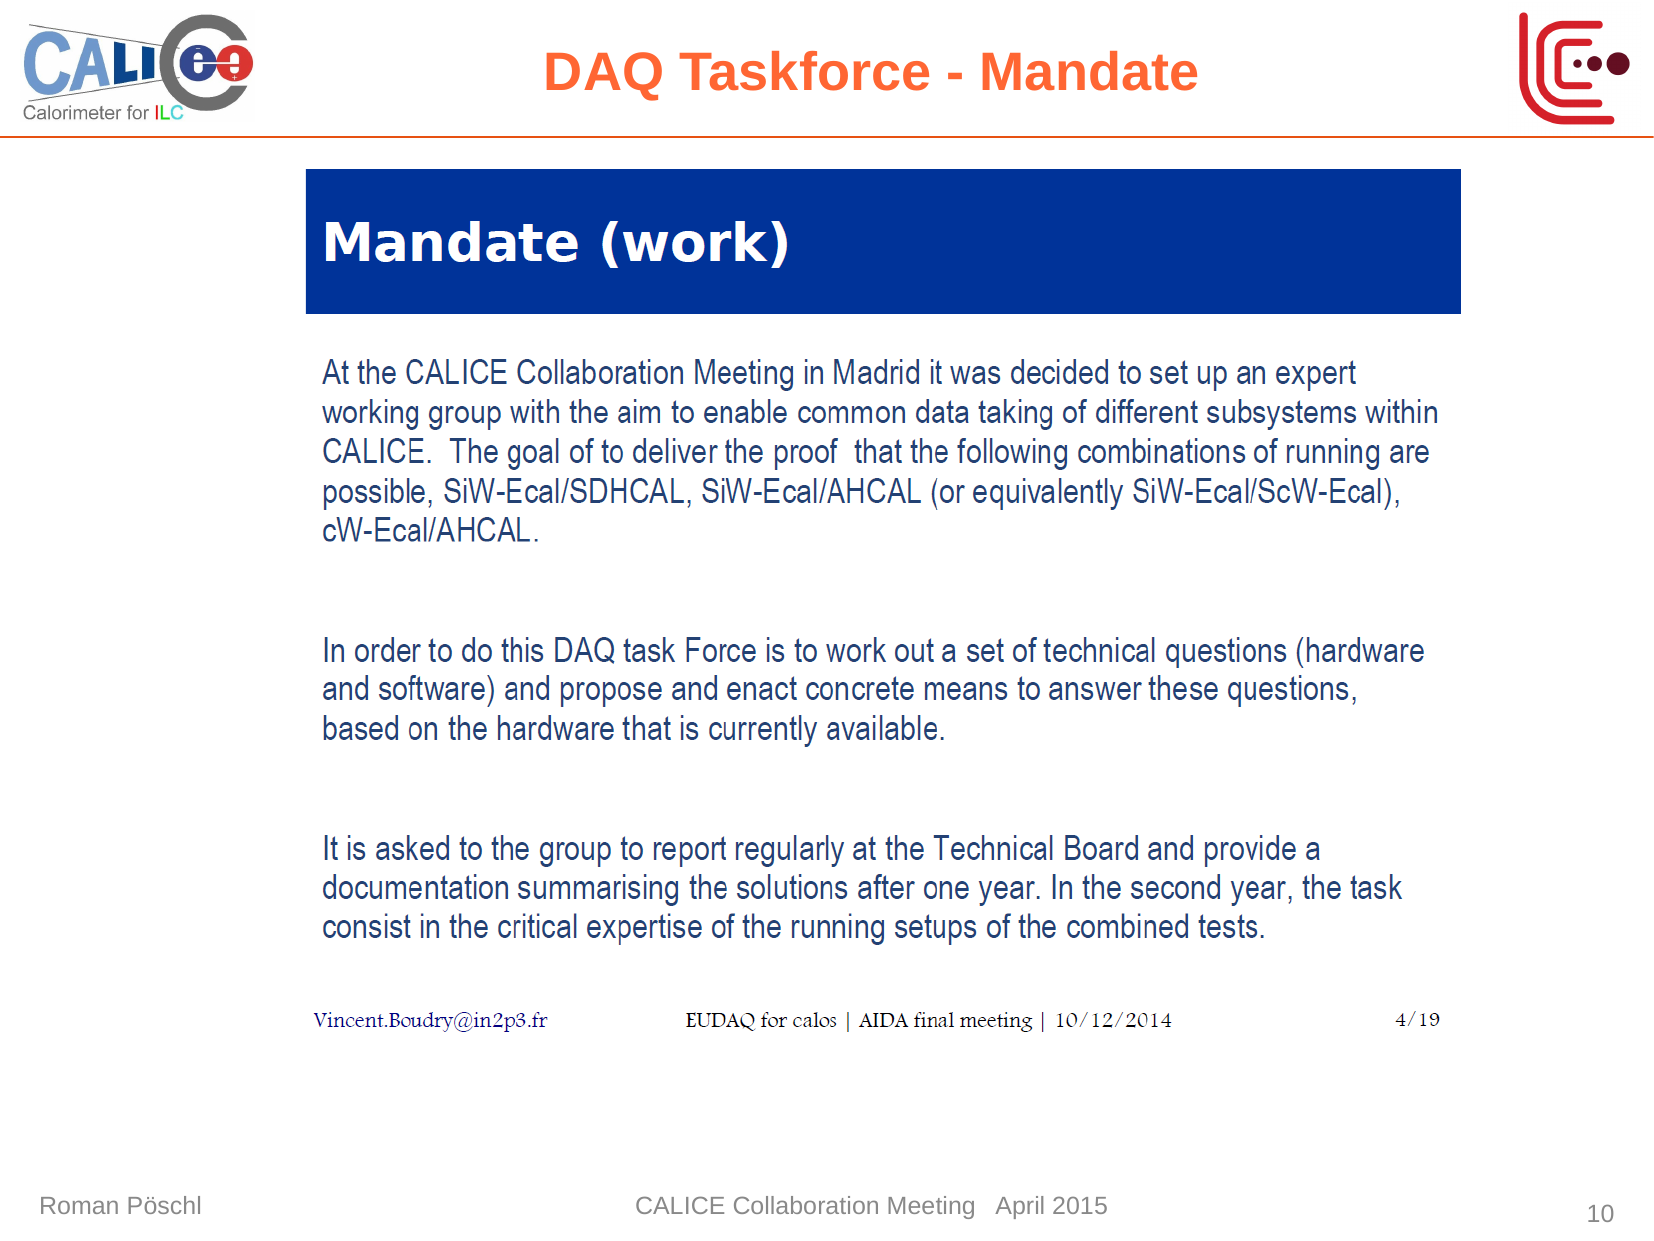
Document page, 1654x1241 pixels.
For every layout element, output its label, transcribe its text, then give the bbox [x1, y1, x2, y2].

picture [20, 10, 255, 122]
picture [1508, 2, 1641, 135]
picture [305, 169, 1461, 1037]
title DAQ Taskforce - Mandate [128, 29, 1617, 113]
